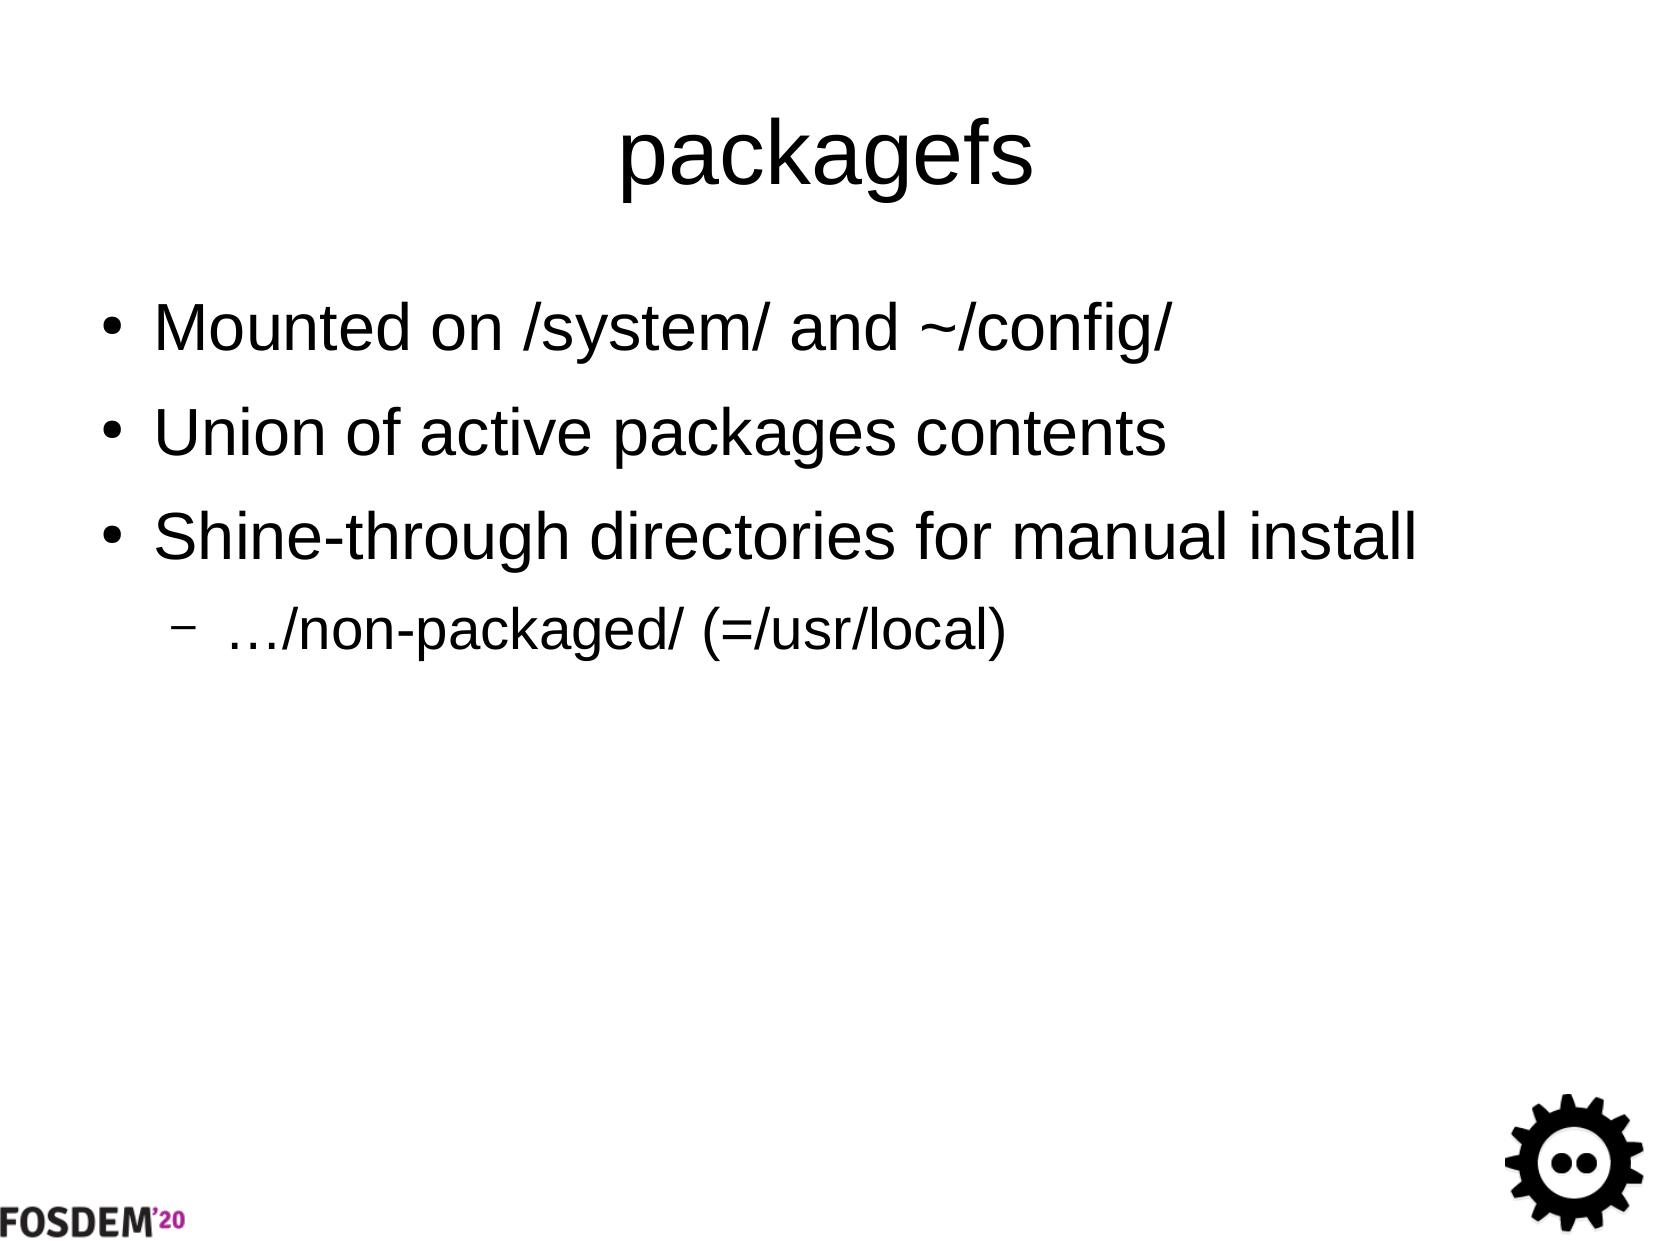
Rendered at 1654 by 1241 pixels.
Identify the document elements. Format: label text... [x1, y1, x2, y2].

picture [0, 1202, 188, 1241]
title packagefs [82, 49, 1571, 257]
list Mounted on /system/ and ~/config/ Union of active packages contents Shine-through directories for manual install …/non-packaged/ (=/usr/local) [82, 290, 1571, 1010]
picture [1505, 1094, 1648, 1235]
